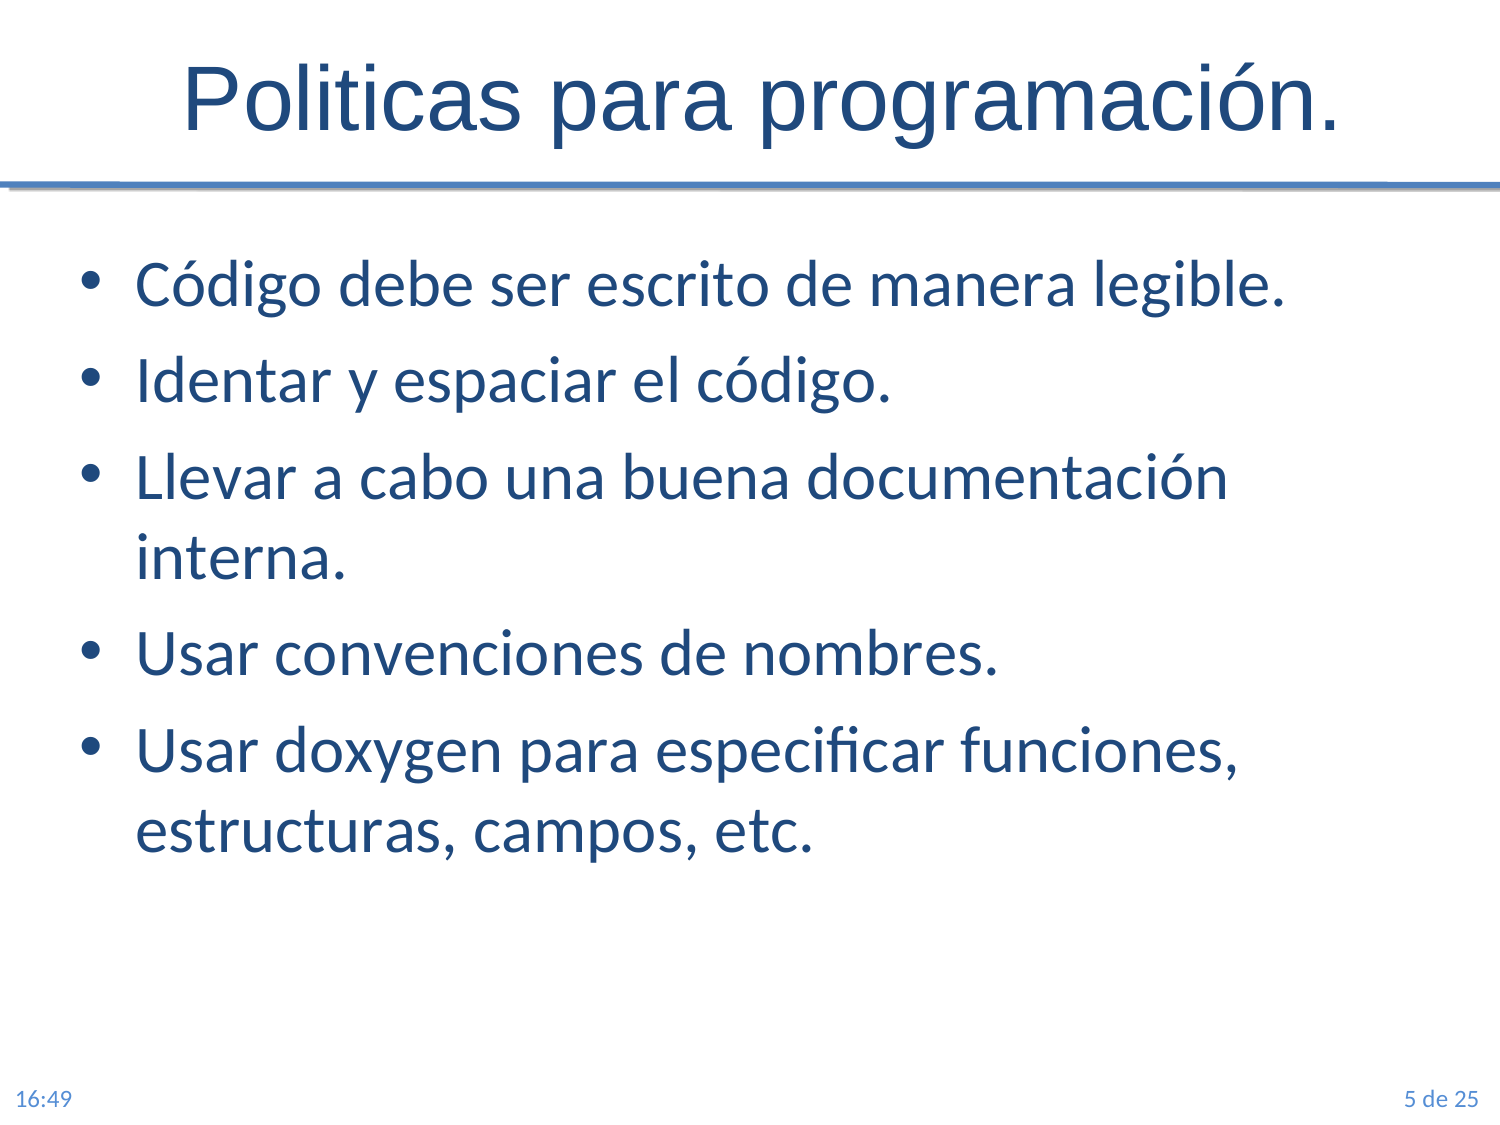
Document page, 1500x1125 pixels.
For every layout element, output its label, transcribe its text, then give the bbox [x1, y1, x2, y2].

text_box Politicas para programación. [88, 0, 1439, 181]
text_box Código debe ser escrito de manera legible. Identar y espaciar el código. Llevar a cabo una buena documentación interna. Usar convenciones de nombres. Usar doxygen para especificar funciones, estructuras, campos, etc. [64, 231, 1424, 1035]
text_box <number> de 25 [1352, 1070, 1500, 1125]
text_box 16:49 [0, 1070, 124, 1125]
